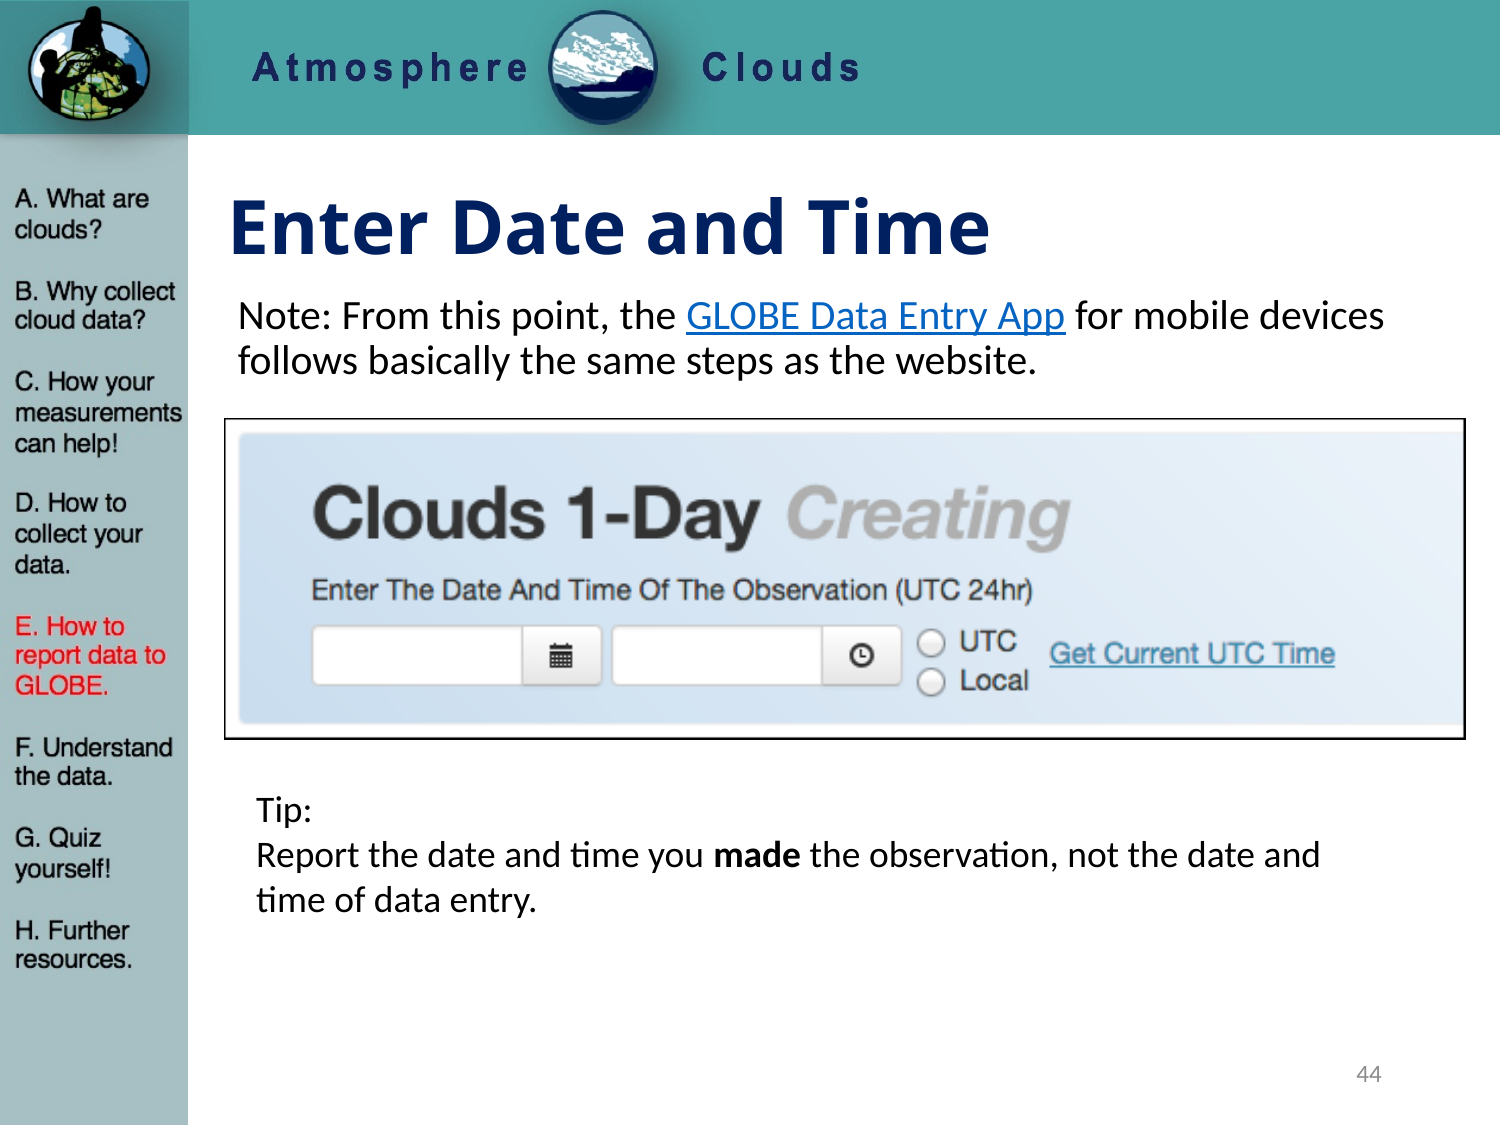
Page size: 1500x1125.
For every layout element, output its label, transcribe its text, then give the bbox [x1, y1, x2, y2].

text_box Tip: Report the date and time you made the observation, not the date and time of data entry. [241, 777, 1338, 928]
slide_number <number> [1059, 1042, 1397, 1103]
picture [224, 418, 1466, 740]
title Enter Date and Time [212, 154, 1397, 306]
picture [0, 0, 1500, 1125]
list Note: From this point, the GLOBE Data Entry App for mobile devices follows basically the same steps as the website. [222, 285, 1465, 477]
